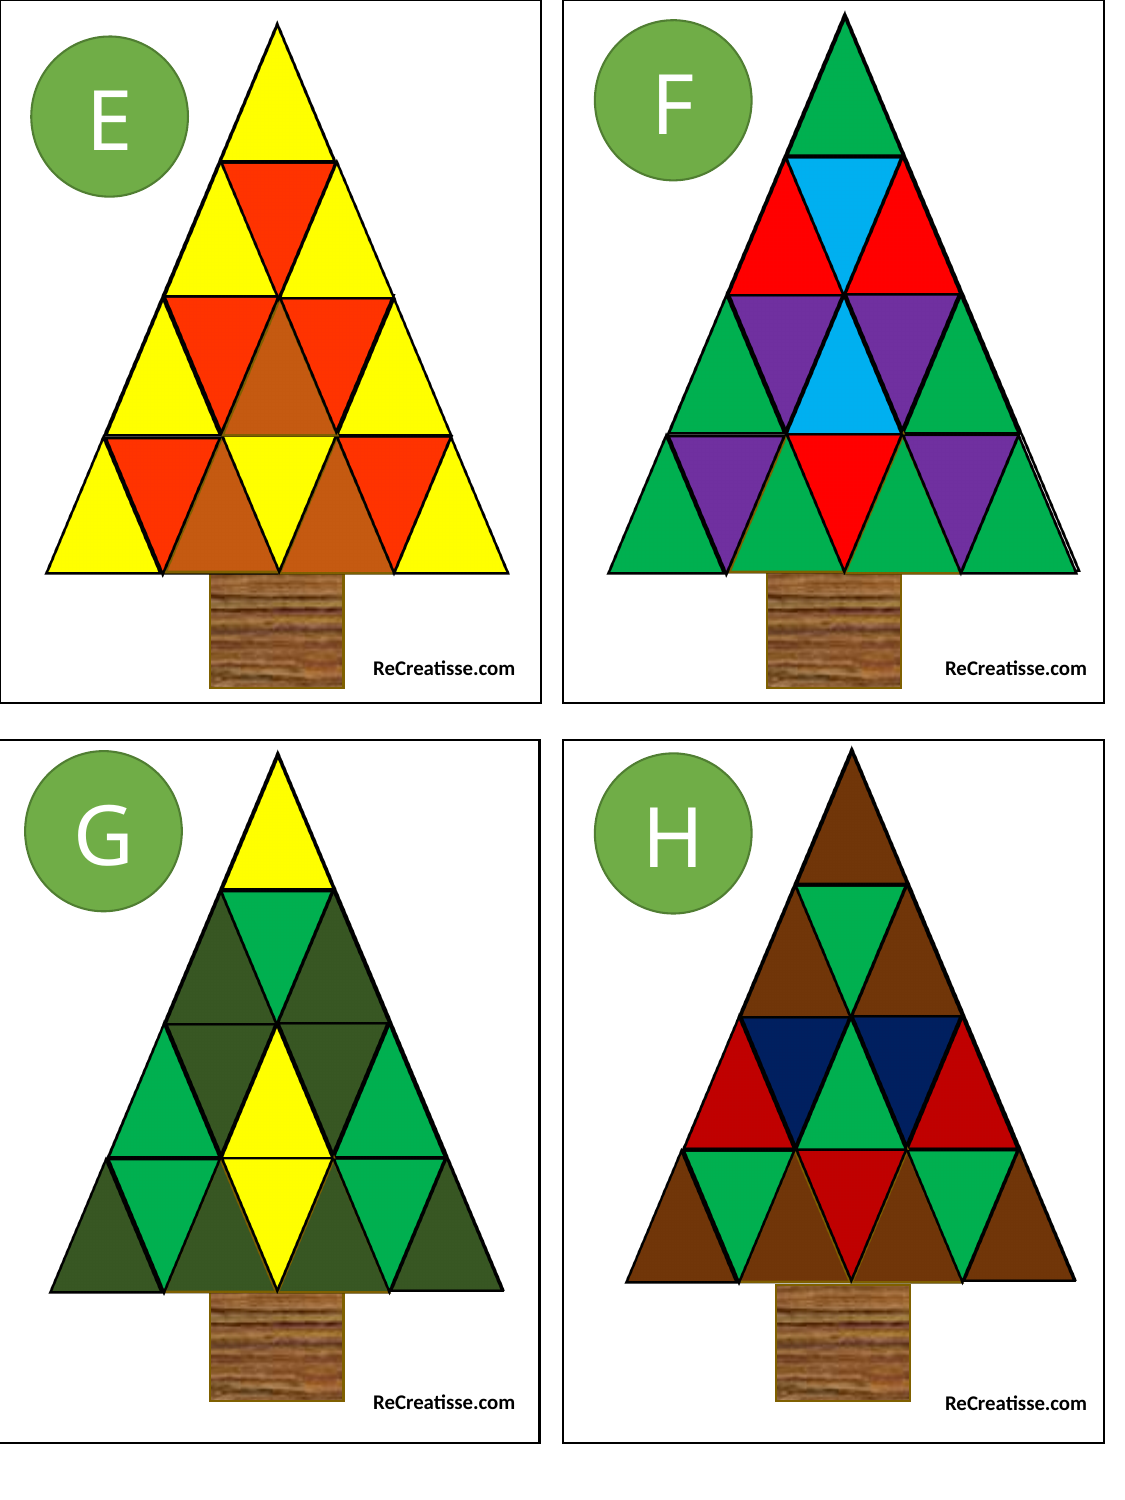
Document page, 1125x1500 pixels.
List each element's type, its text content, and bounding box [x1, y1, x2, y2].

text_box ReCreatisse.com [358, 647, 531, 688]
text_box ReCreatisse.com [930, 647, 1102, 688]
text_box [776, 1286, 910, 1401]
text_box ReCreatisse.com [358, 1381, 531, 1421]
text_box [210, 1296, 344, 1401]
picture [606, 10, 1081, 578]
picture [44, 20, 510, 578]
text_box [210, 578, 344, 688]
text_box F [594, 20, 752, 181]
picture [624, 745, 1077, 1286]
text_box G [25, 751, 182, 912]
text_box H [594, 753, 752, 914]
text_box [767, 578, 901, 688]
text_box ReCreatisse.com [930, 1383, 1102, 1423]
picture [48, 750, 505, 1296]
text_box E [31, 36, 188, 197]
